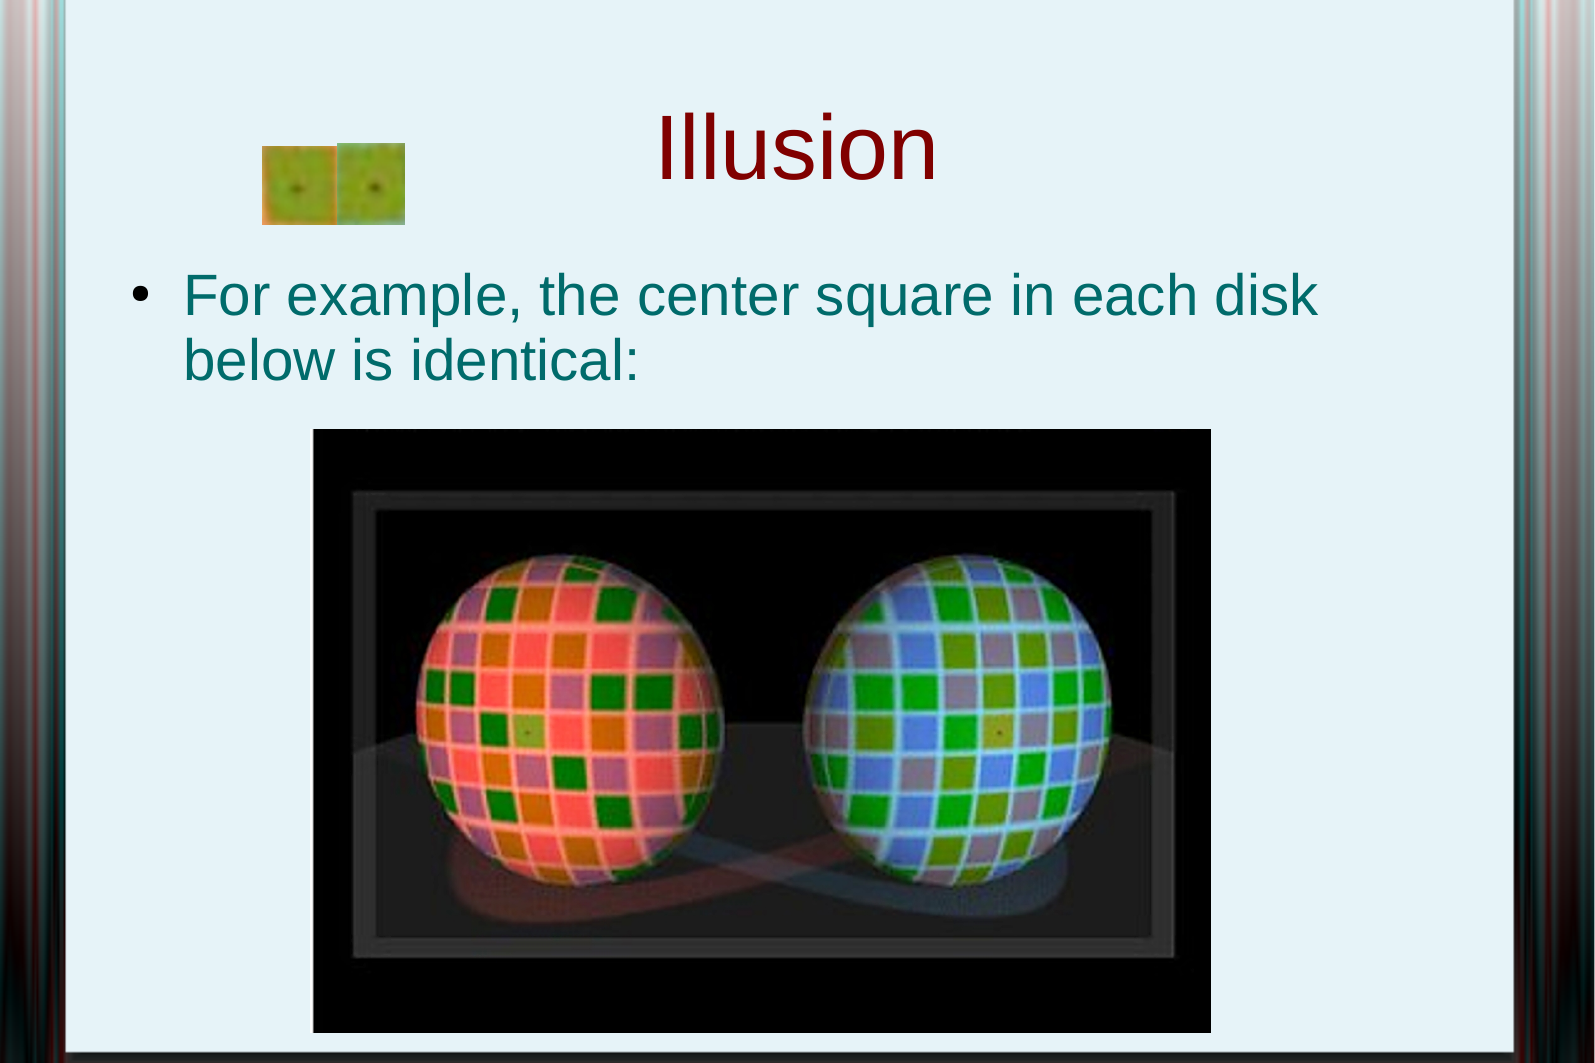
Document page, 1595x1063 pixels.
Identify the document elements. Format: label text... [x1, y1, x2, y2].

title Illusion [113, 75, 1481, 220]
list For example, the center square in each disk below is identical: [112, 262, 1463, 1013]
picture [0, 0, 1595, 1063]
